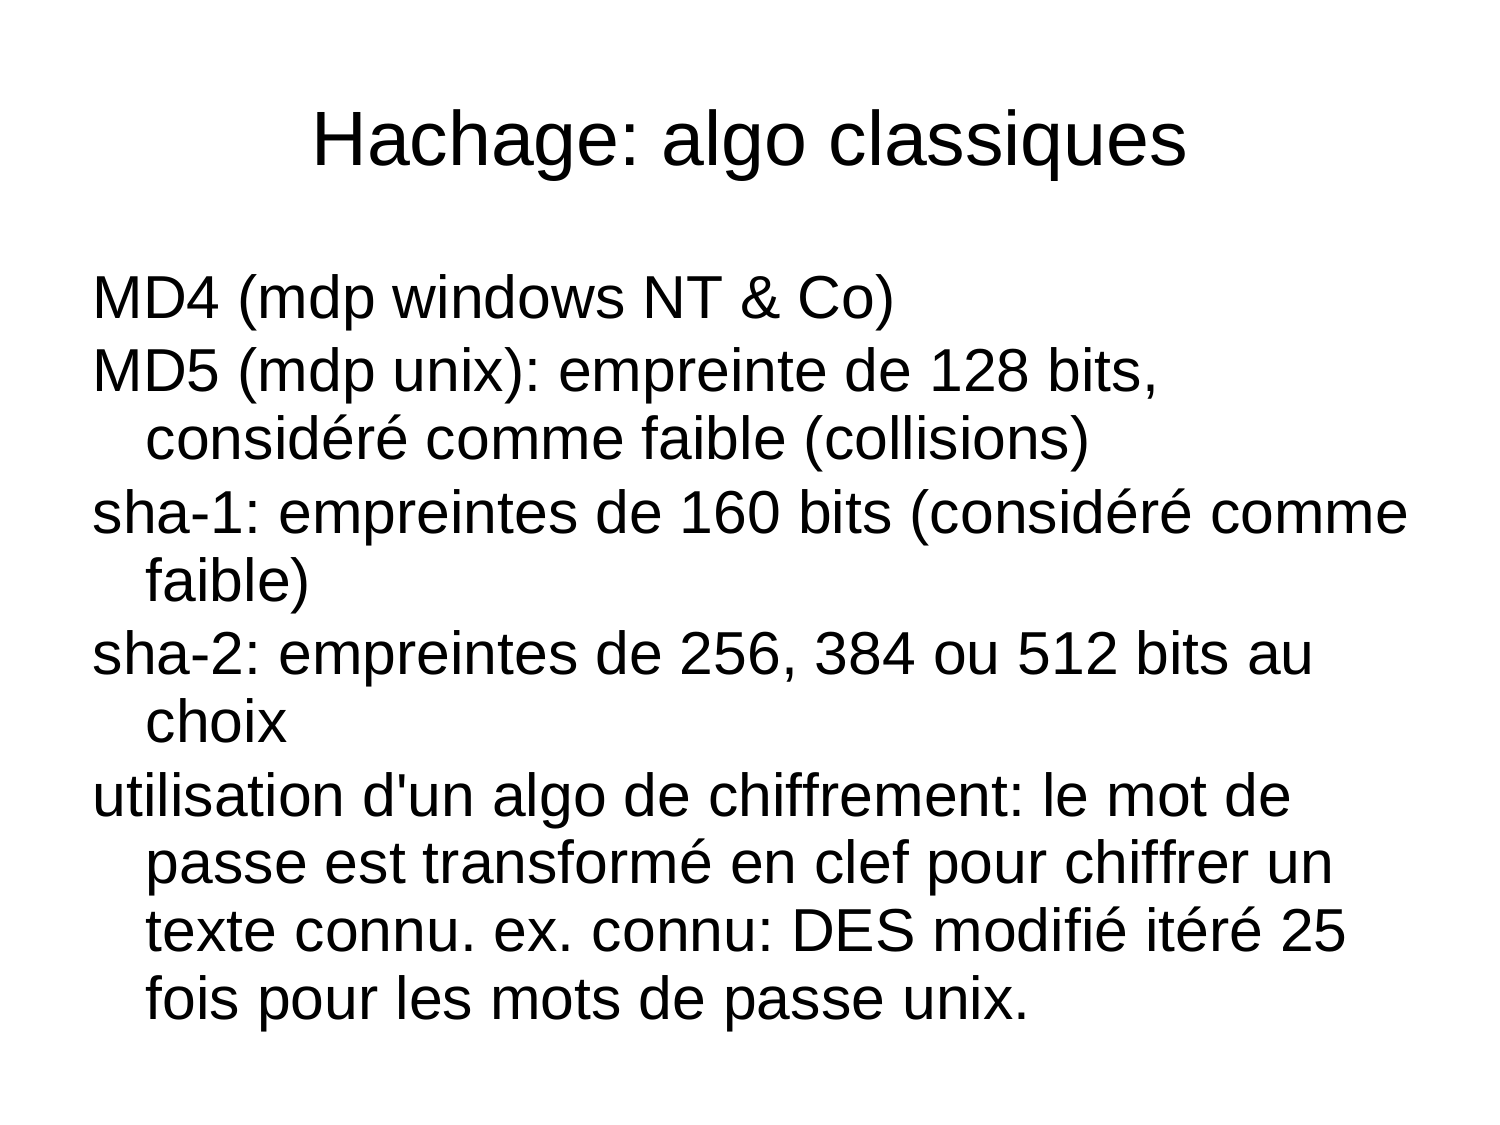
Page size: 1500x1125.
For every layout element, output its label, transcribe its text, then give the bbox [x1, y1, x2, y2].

title Hachage: algo classiques [75, 44, 1425, 233]
list MD4 (mdp windows NT & Co) MD5 (mdp unix): empreinte de 128 bits, considéré comme faible (collisions) sha-1: empreintes de 160 bits (considéré comme faible) sha-2: empreintes de 256, 384 ou 512 bits au choix utilisation d'un algo de chiffrement: le mot de passe est transformé en clef pour chiffrer un texte connu. ex. connu: DES modifié itéré 25 fois pour les mots de passe unix. [75, 263, 1425, 1125]
